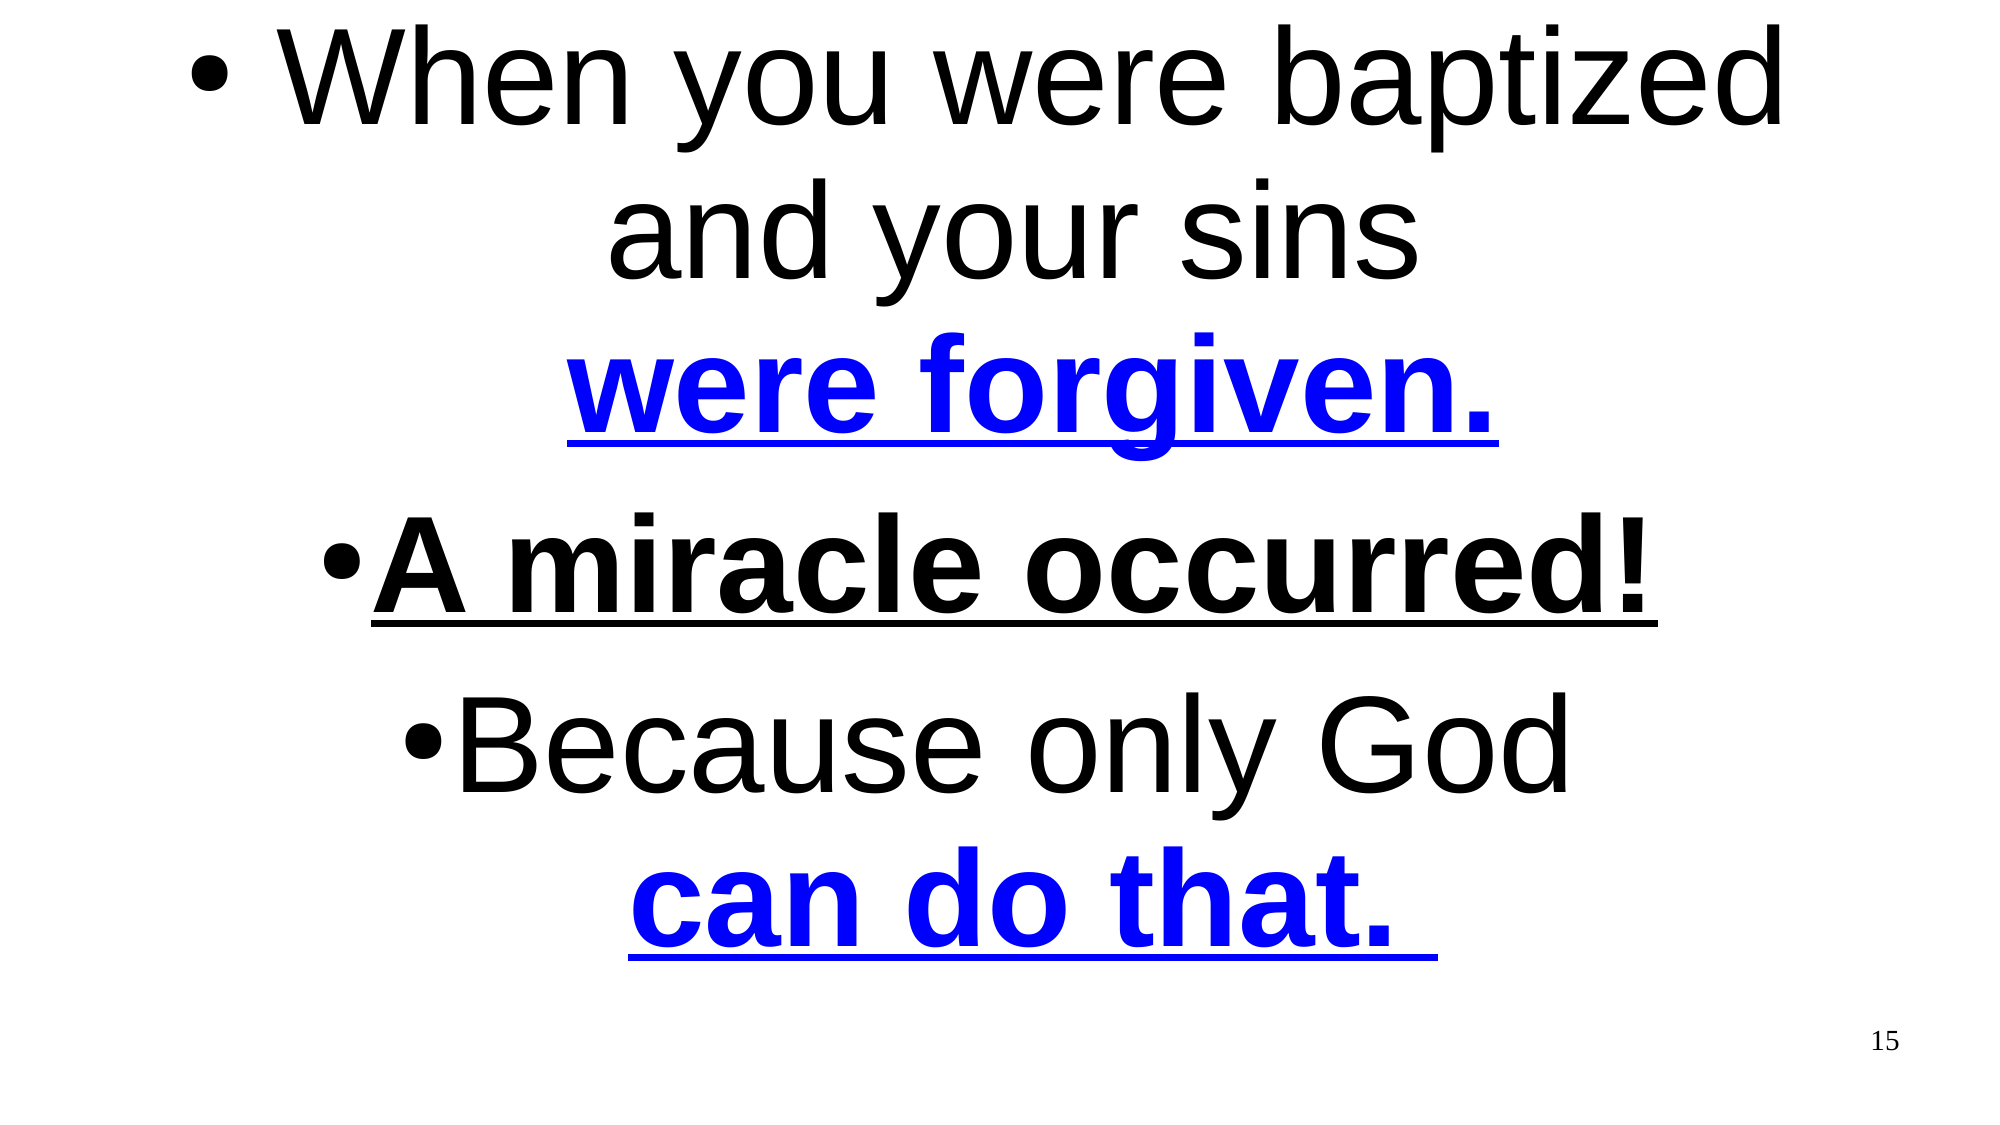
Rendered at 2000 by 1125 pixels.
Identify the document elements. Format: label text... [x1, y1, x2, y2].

list When you were baptized and your sins were forgiven. A miracle occurred! Because only God can do that. [0, 0, 1996, 1123]
